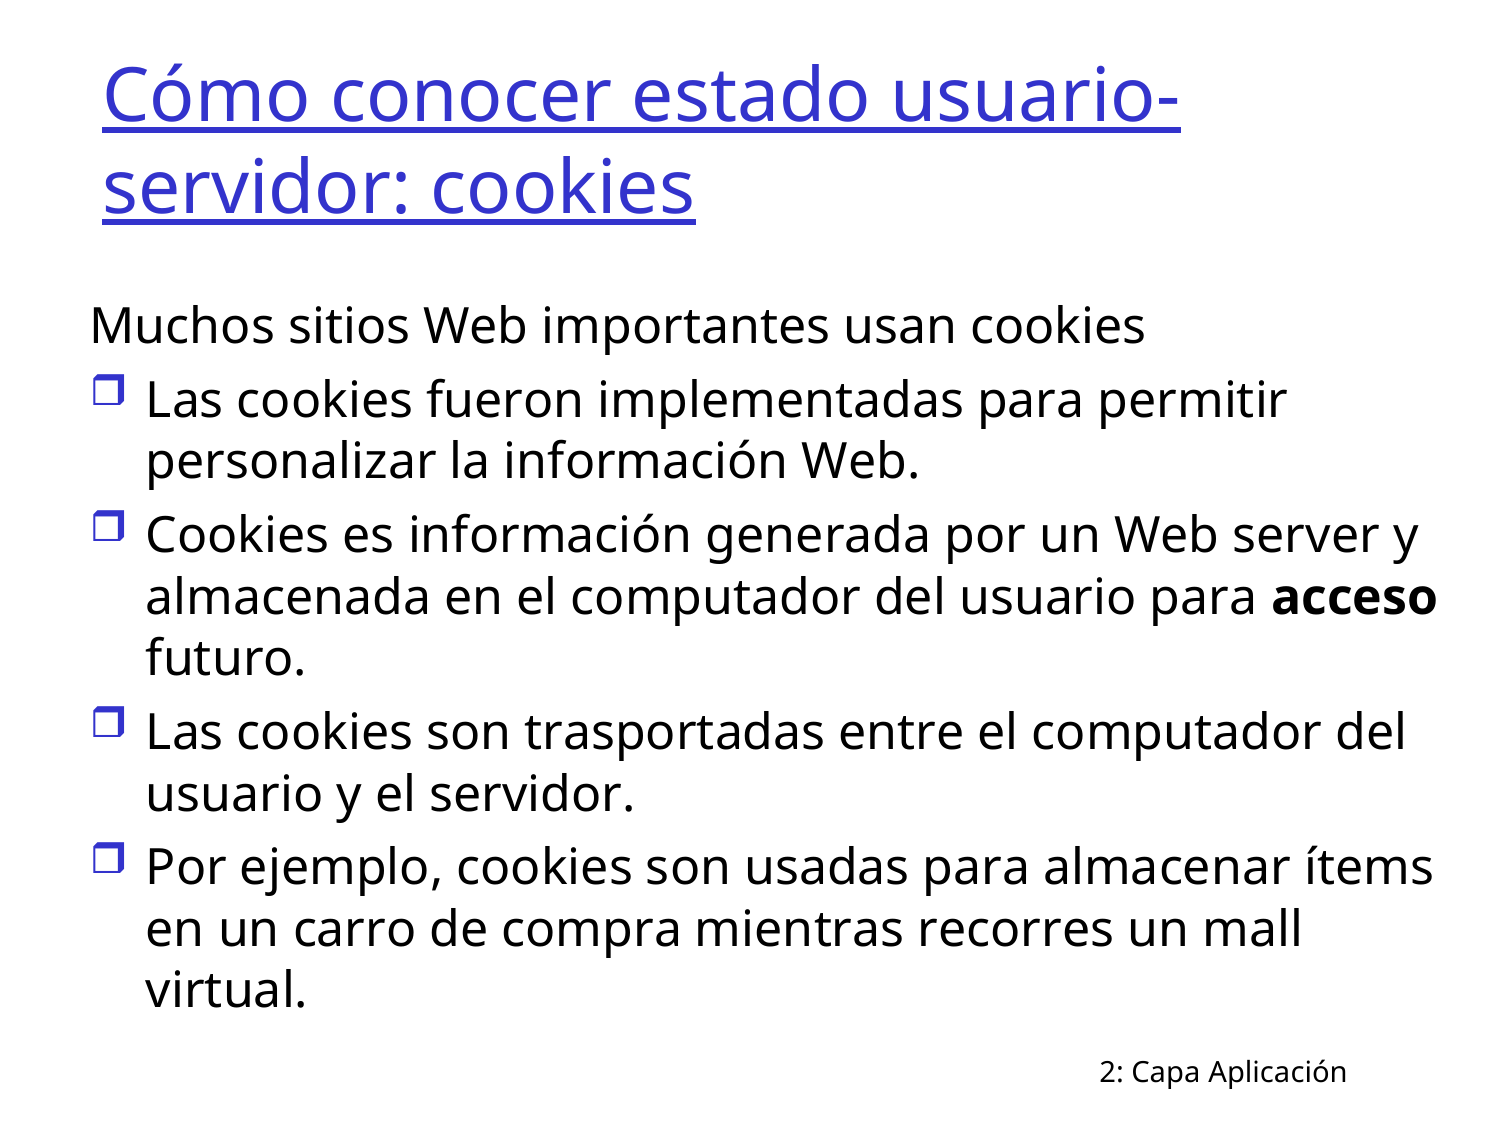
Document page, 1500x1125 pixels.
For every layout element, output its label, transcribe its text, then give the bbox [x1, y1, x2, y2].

list Muchos sitios Web importantes usan cookies Las cookies fueron implementadas para permitir personalizar la información Web. Cookies es información generada por un Web server y almacenada en el computador del usuario para acceso futuro. Las cookies son trasportadas entre el computador del usuario y el servidor. Por ejemplo, cookies son usadas para almacenar ítems en un carro de compra mientras recorres un mall virtual. [75, 286, 1463, 1066]
title Cómo conocer estado usuario-servidor: cookies [87, 49, 1463, 231]
